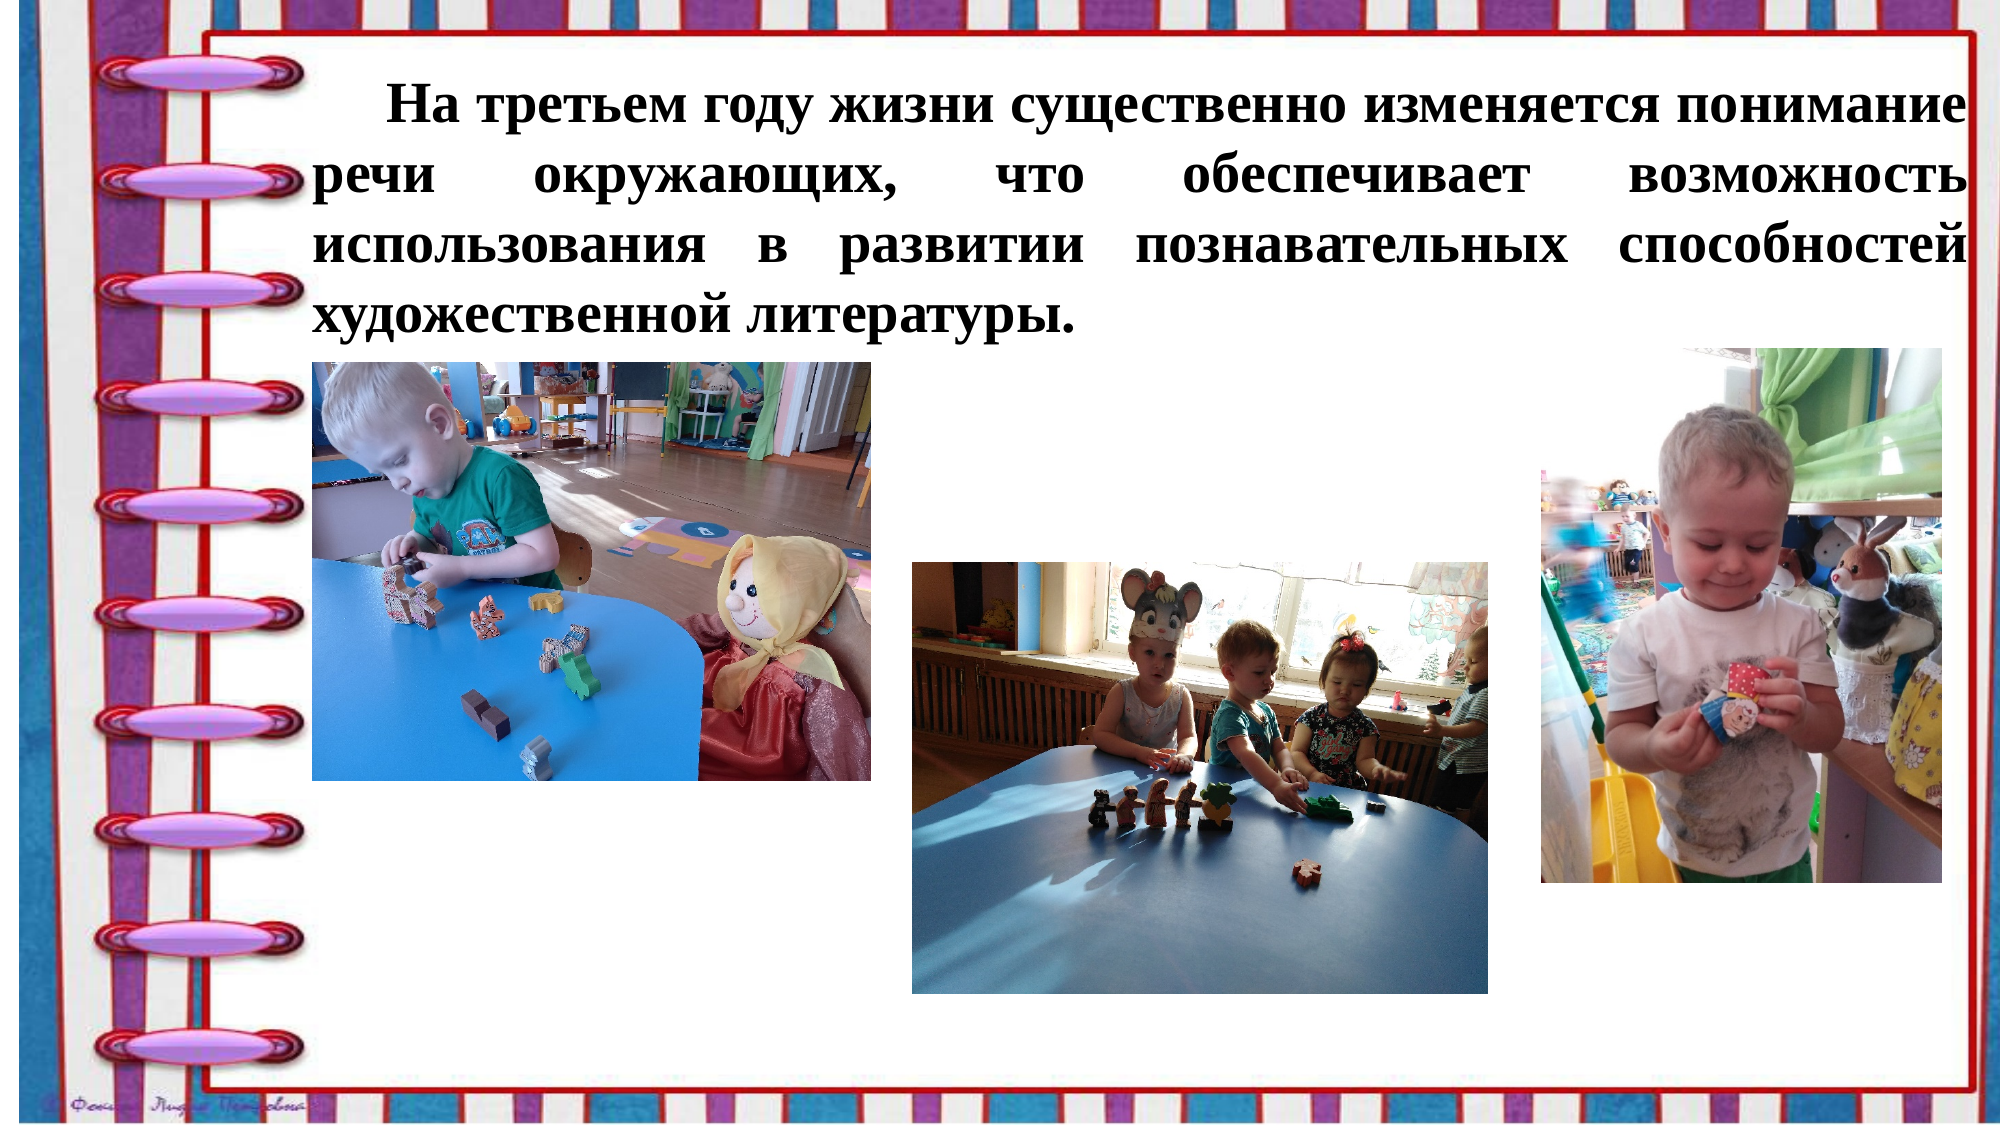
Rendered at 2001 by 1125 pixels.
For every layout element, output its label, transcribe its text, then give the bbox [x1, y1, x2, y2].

picture [19, 0, 2000, 1125]
text_box На третьем году жизни существенно изменяется понимание речи окружающих, что обеспечивает возможность использования в развитии познавательных способностей художественной литературы. [297, 56, 1984, 352]
